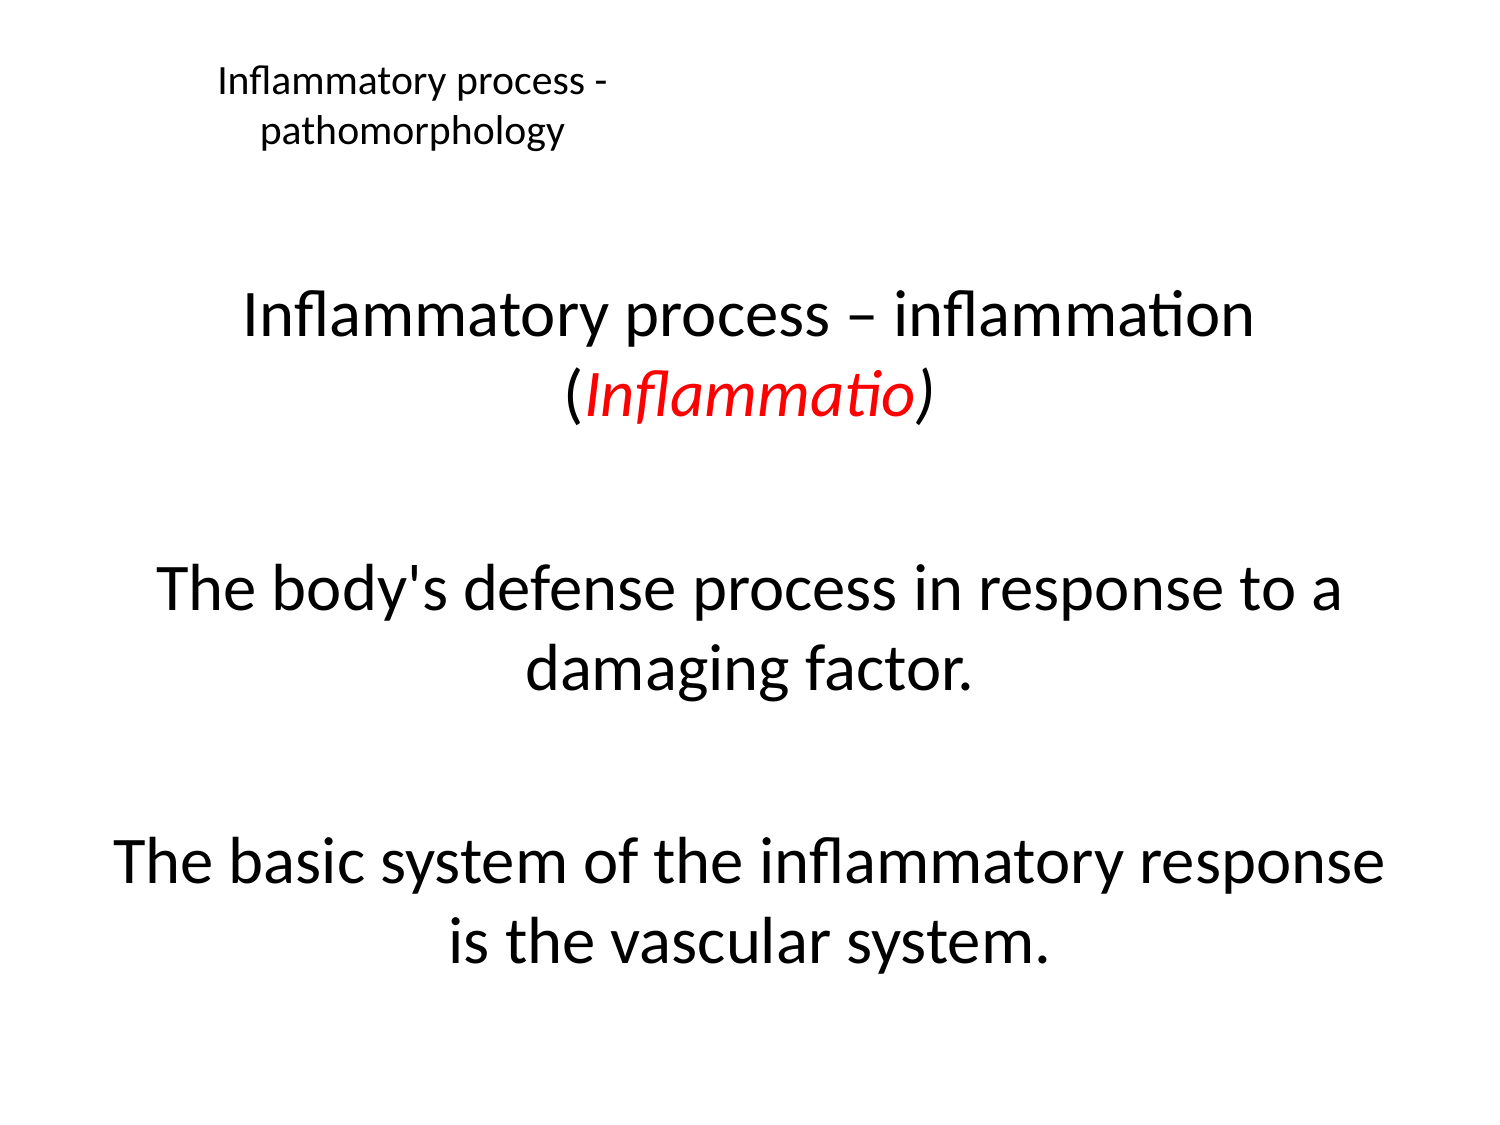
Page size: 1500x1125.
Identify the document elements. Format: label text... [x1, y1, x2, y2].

title Inflammatory process - pathomorphology [75, 45, 751, 126]
list Inflammatory process – inflammation (Inflammatio) The body's defense process in response to a damaging factor. The basic system of the inflammatory response is the vascular system. [75, 262, 1426, 1005]
